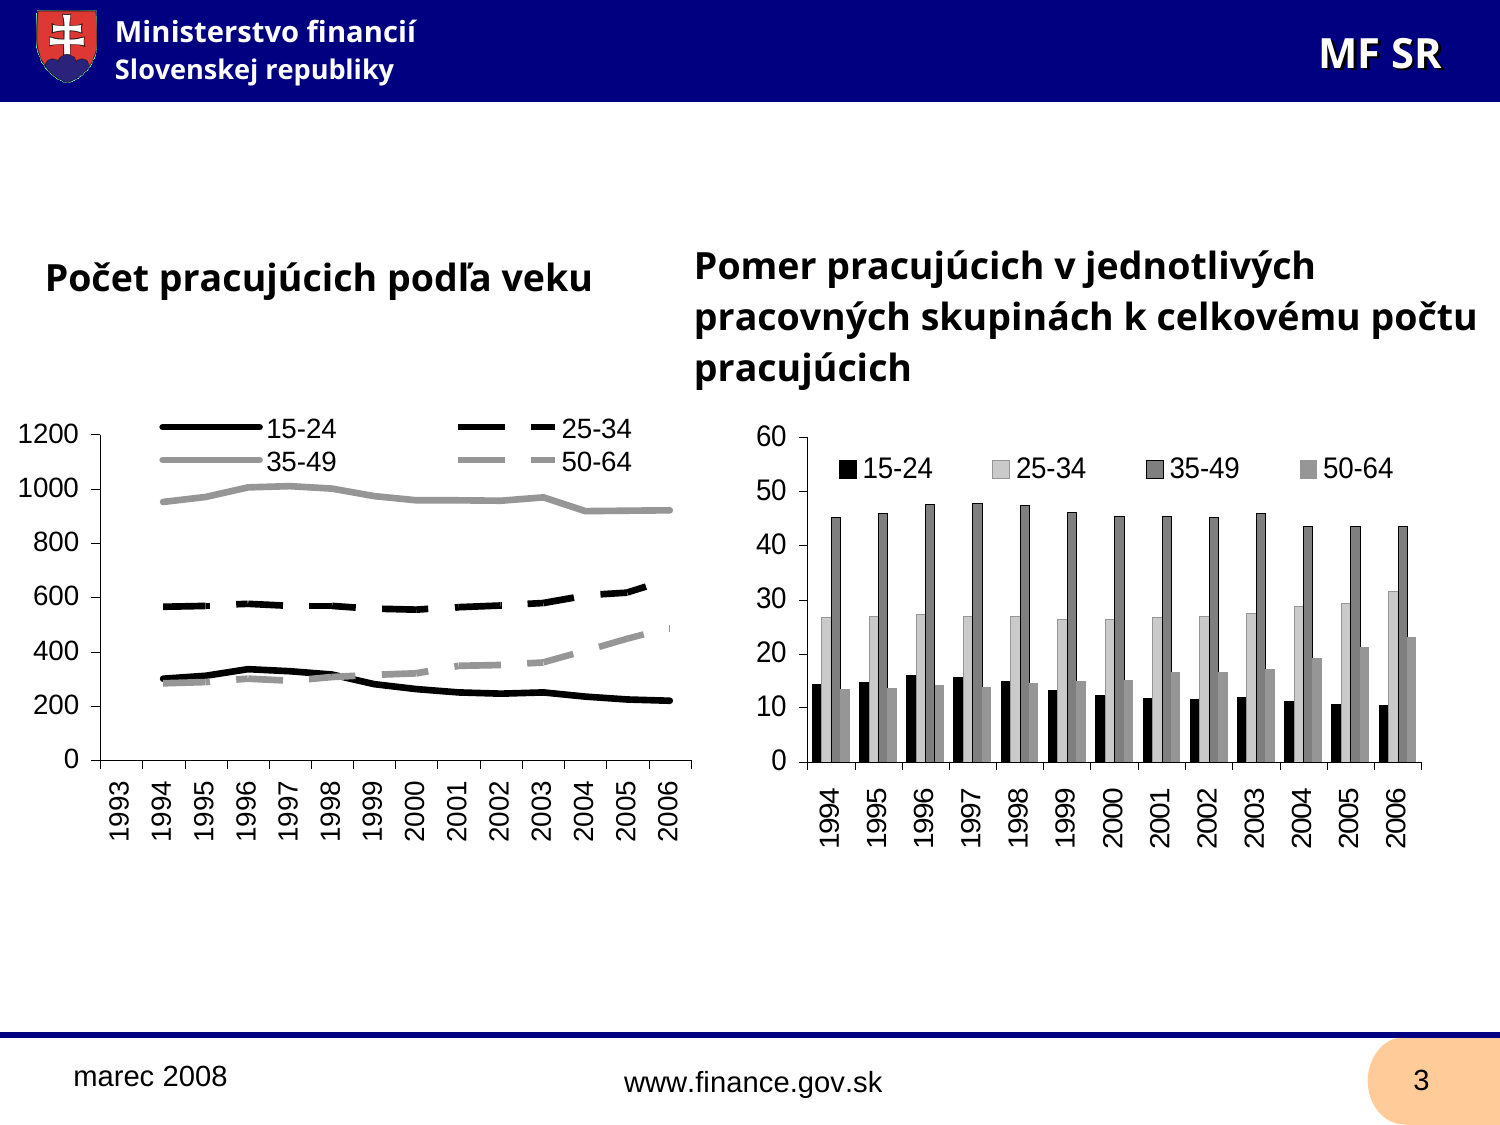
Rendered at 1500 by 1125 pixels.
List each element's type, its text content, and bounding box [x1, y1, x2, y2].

picture [0, 397, 703, 861]
text_box Počet pracujúcich podľa veku [29, 243, 609, 310]
text_box Pomer pracujúcich v jednotlivých pracovných skupinách k celkovému počtu pracujúcich [679, 231, 1500, 401]
picture [738, 401, 1435, 870]
